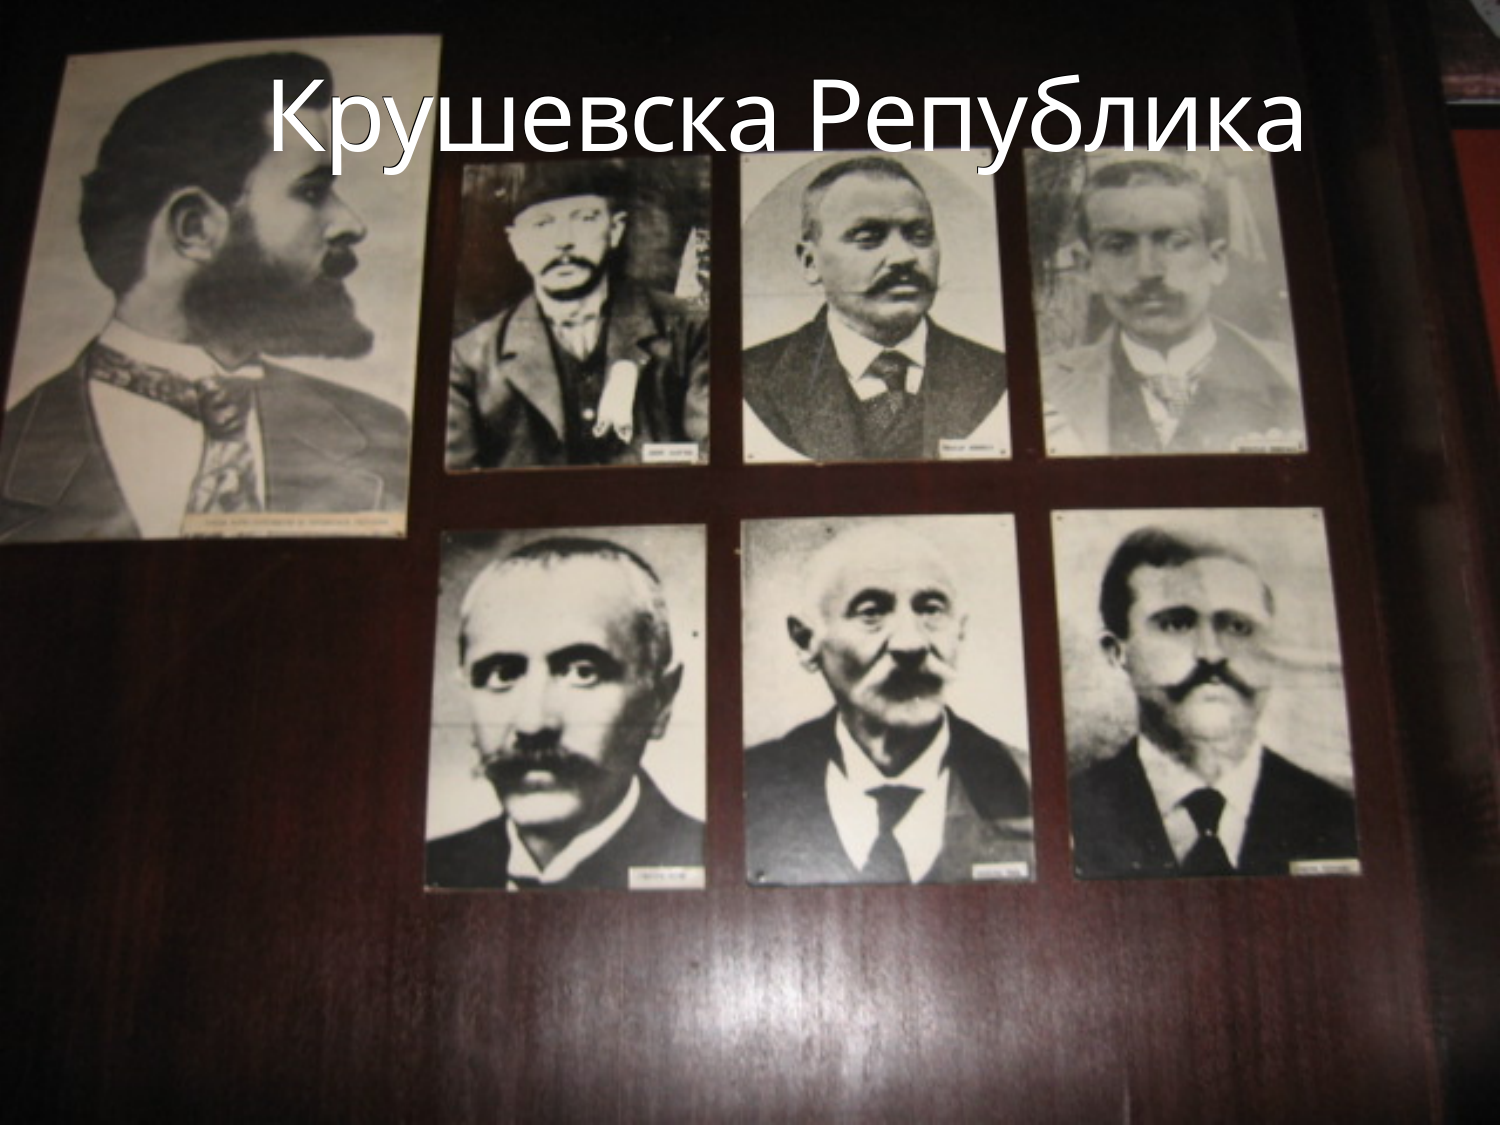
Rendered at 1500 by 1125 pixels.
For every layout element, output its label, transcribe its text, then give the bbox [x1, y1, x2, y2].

picture [0, 0, 1500, 1125]
title Крушевска Република [200, 0, 1376, 179]
